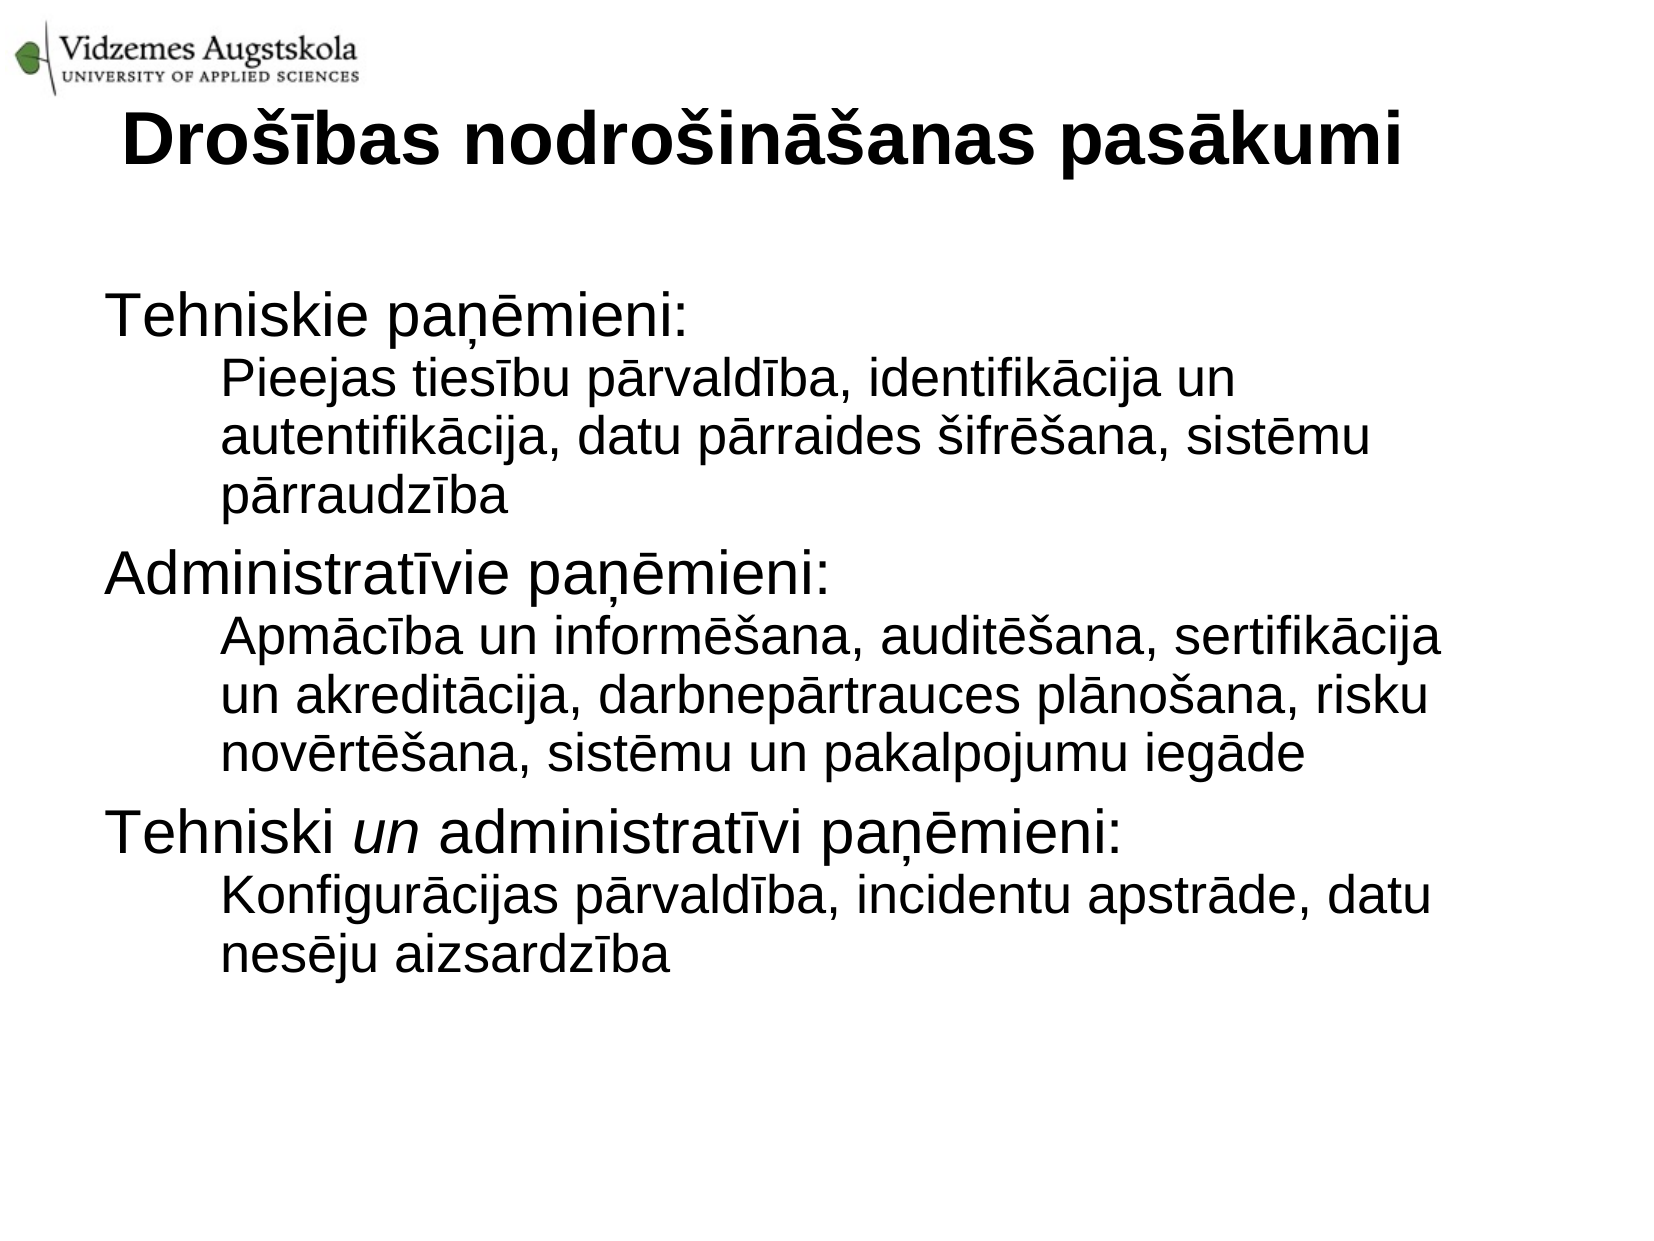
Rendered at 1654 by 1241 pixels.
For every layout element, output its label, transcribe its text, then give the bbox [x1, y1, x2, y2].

picture [5, 2, 368, 113]
title Drošības nodrošināšanas pasākumi [37, 45, 1463, 233]
list Tehniskie paņēmieni: Pieejas tiesību pārvaldība, identifikācija un autentifikācija, datu pārraides šifrēšana, sistēmu pārraudzība Administratīvie paņēmieni: Apmācība un informēšana, auditēšana, sertifikācija un akreditācija, darbnepārtrauces plānošana, risku novērtēšana, sistēmu un pakalpojumu iegāde Tehniski un administratīvi paņēmieni: Konfigurācijas pārvaldība, incidentu apstrāde, datu nesēju aizsardzība [37, 274, 1463, 1050]
